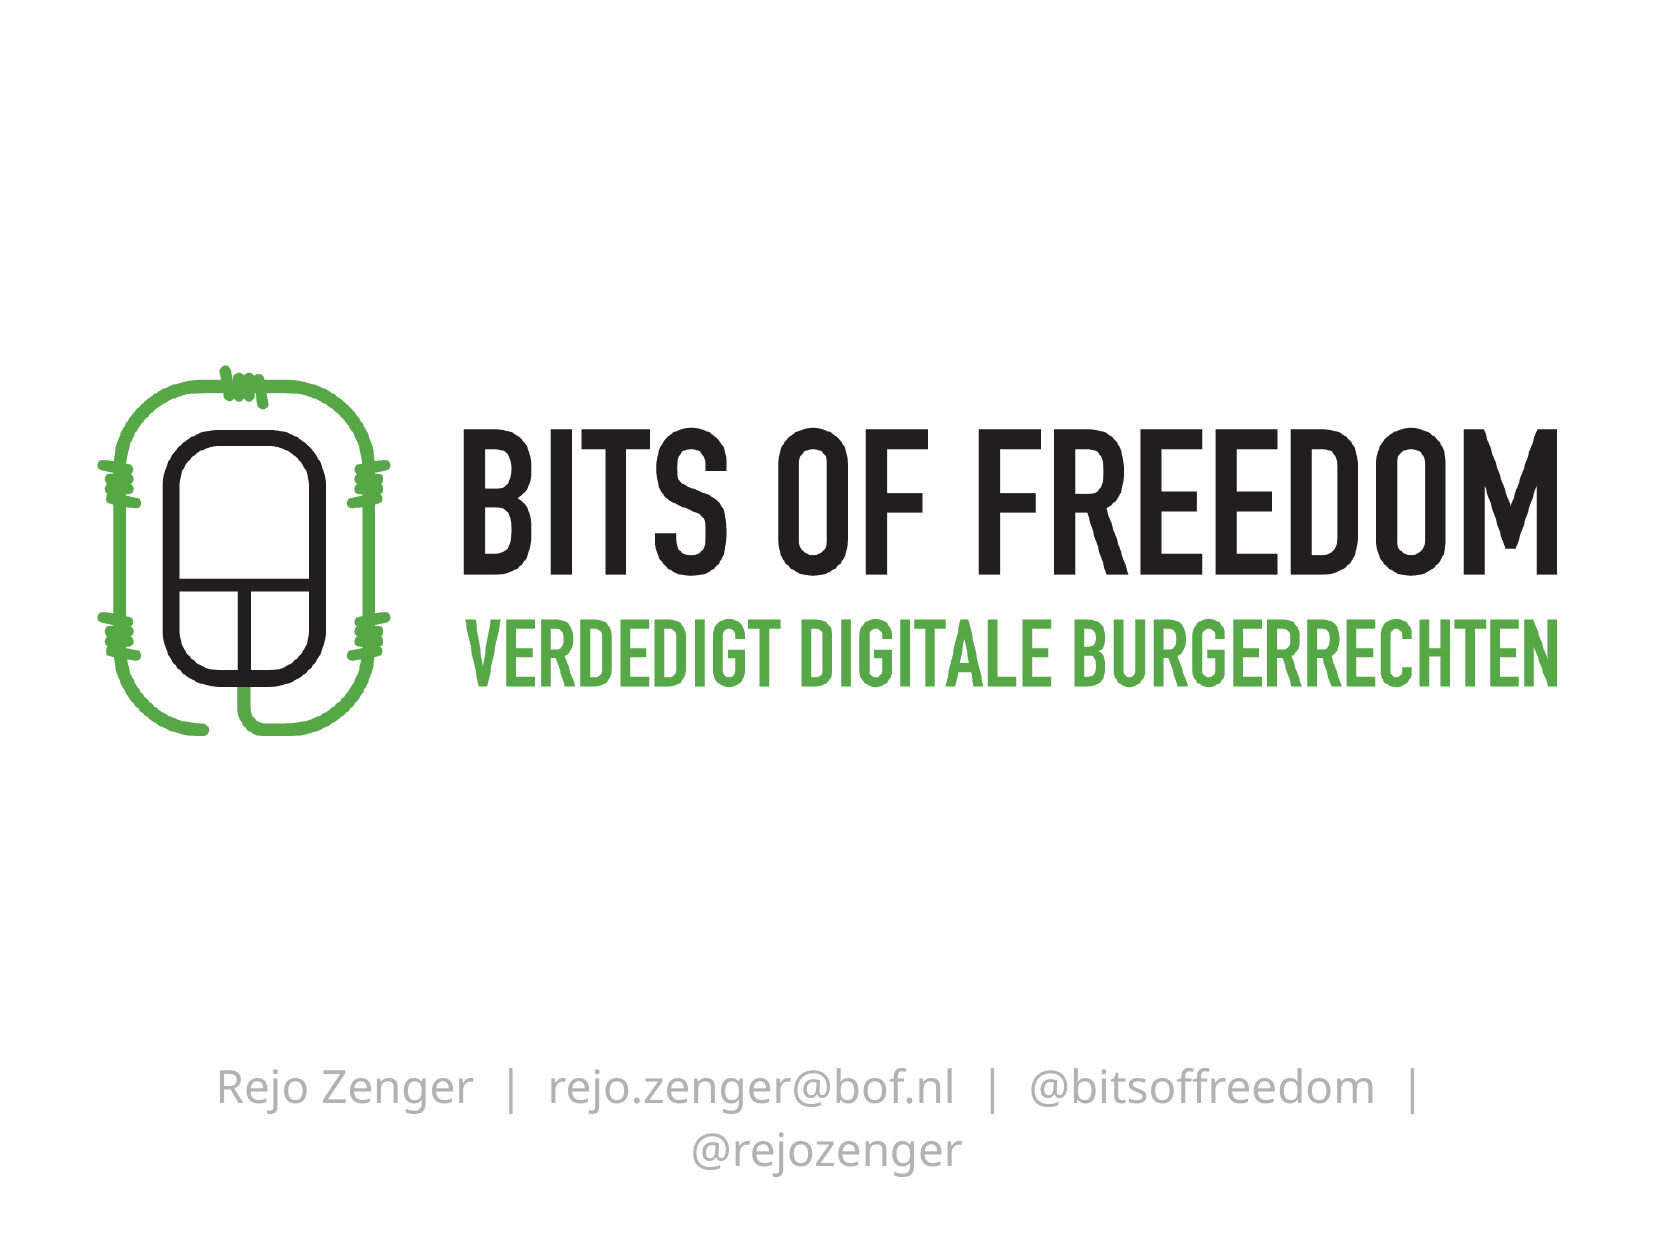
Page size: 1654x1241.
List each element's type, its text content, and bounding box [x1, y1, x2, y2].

picture [97, 365, 1557, 736]
text_box Rejo Zenger | rejo.zenger@bof.nl | @bitsoffreedom | @rejozenger [82, 1050, 1571, 1186]
